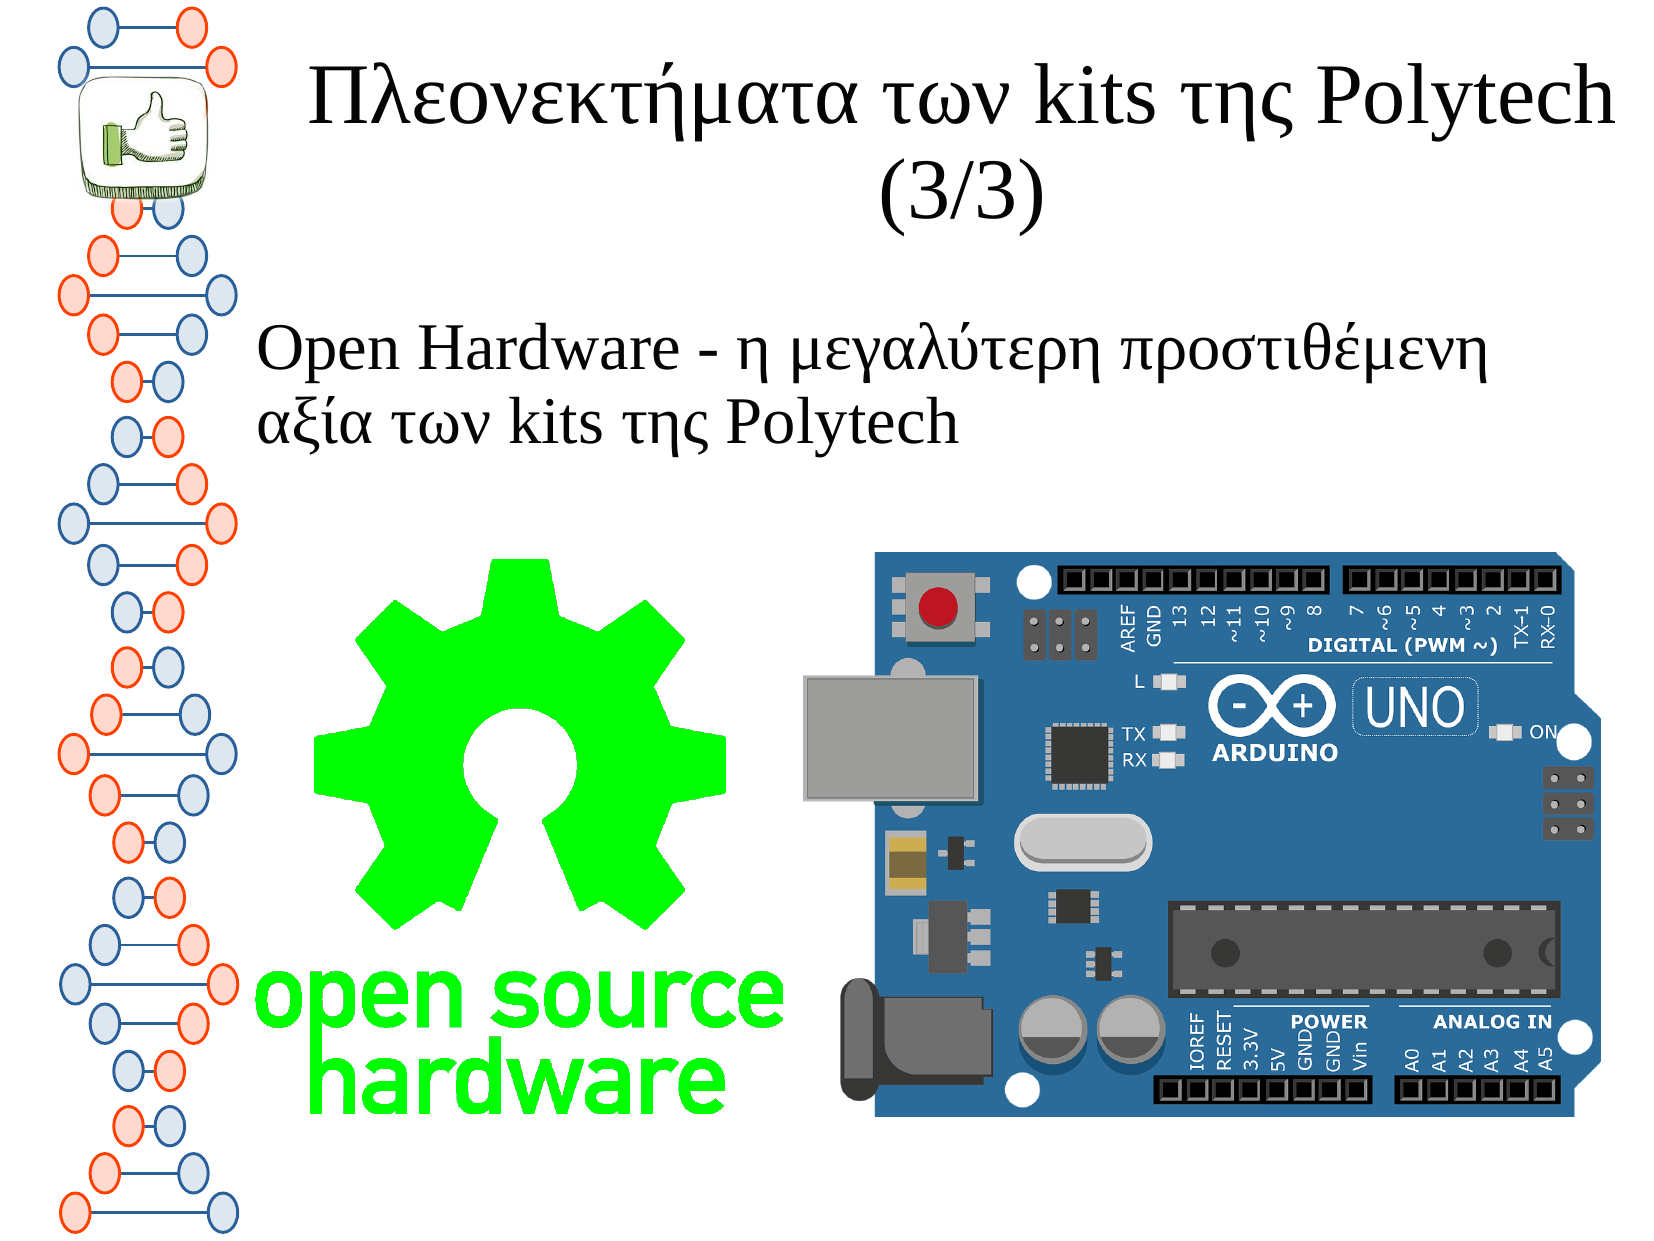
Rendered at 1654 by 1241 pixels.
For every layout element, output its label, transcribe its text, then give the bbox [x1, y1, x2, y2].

picture [69, 67, 219, 208]
picture [255, 559, 783, 1114]
list Open Hardware - η μεγαλύτερη προστιθέμενη αξία των kits της Polytech [256, 309, 1601, 1029]
title Πλεονεκτήματα των kits της Polytech (3/3) [218, 38, 1654, 246]
picture [803, 552, 1601, 1118]
